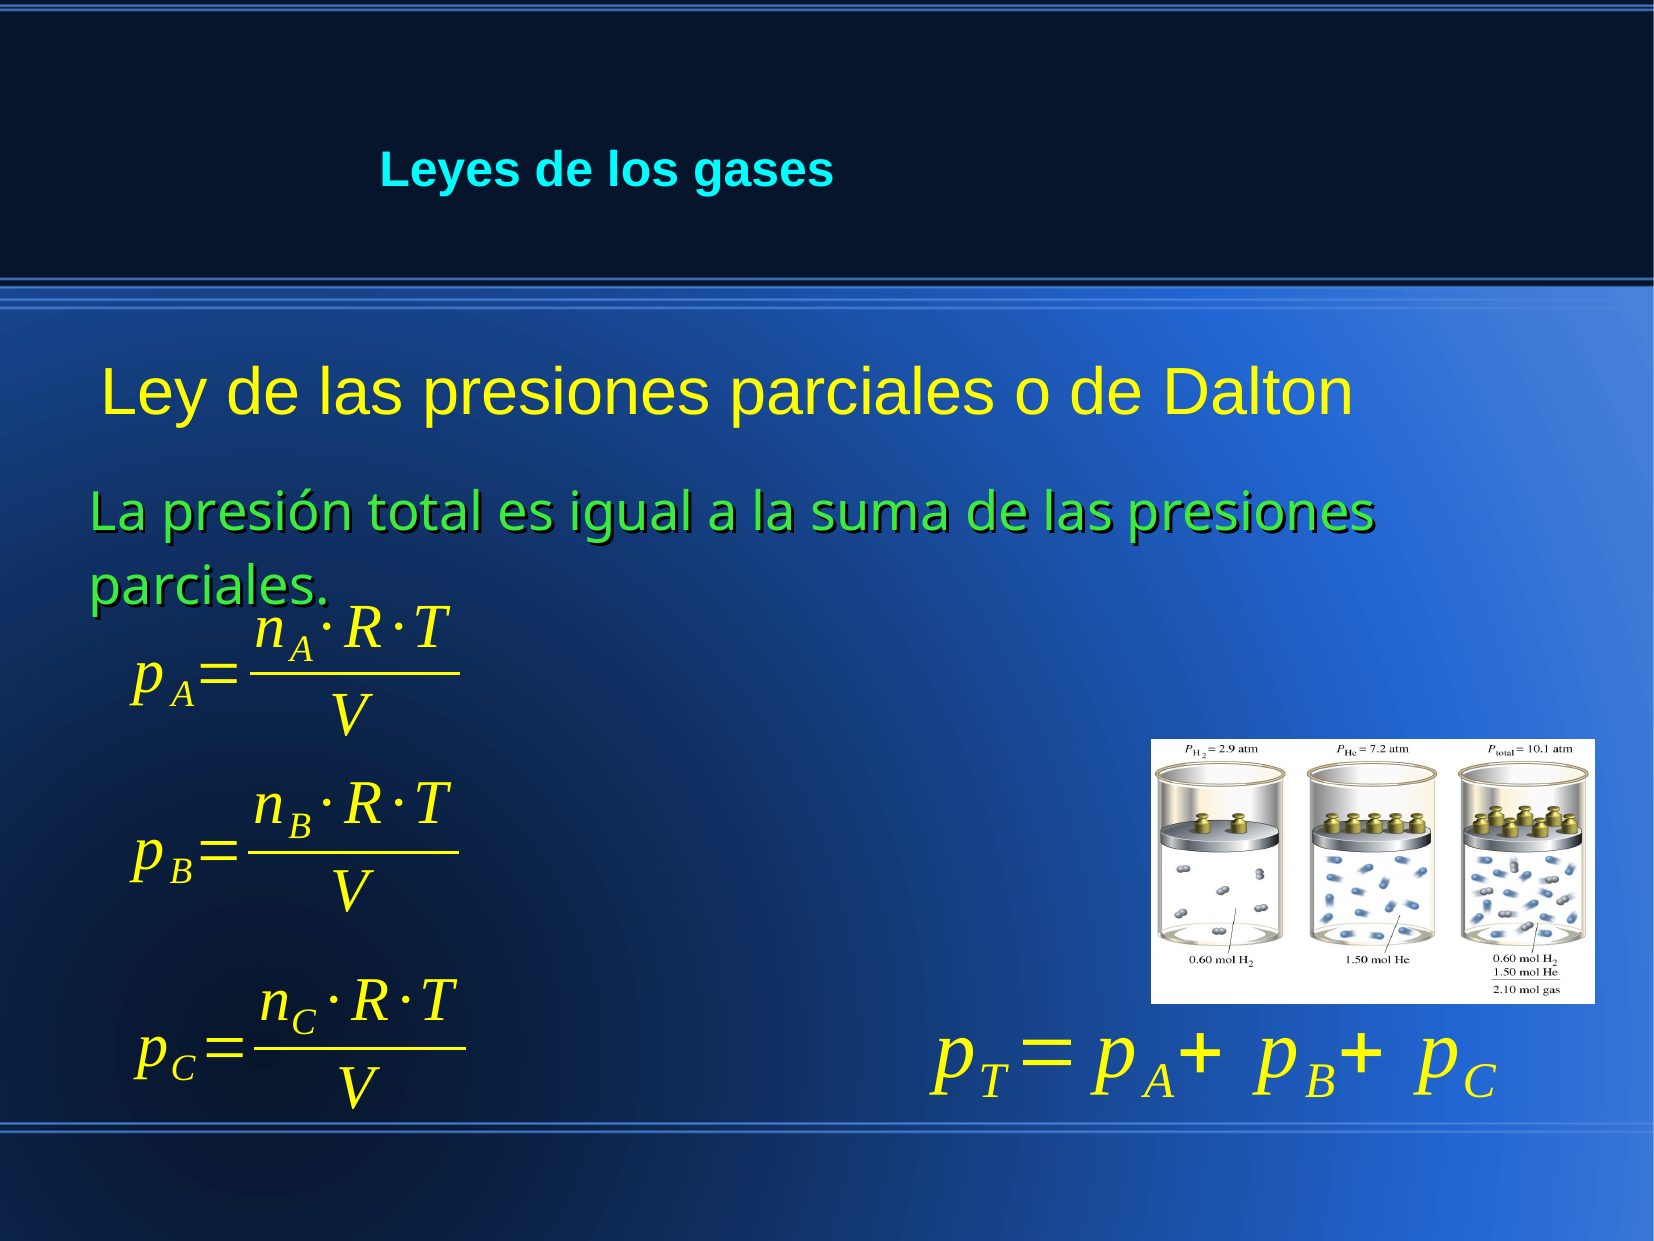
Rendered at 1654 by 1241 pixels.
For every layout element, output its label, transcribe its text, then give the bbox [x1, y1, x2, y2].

chart [118, 767, 469, 926]
chart [122, 964, 476, 1123]
list Ley de las presiones parciales o de Dalton [29, 354, 1565, 462]
title Leyes de los gases [32, 118, 1182, 220]
picture [0, 0, 1654, 1241]
chart [118, 590, 469, 749]
text_box La presión total es igual a la suma de las presiones parciales. [88, 472, 1565, 619]
chart [915, 1003, 1506, 1109]
